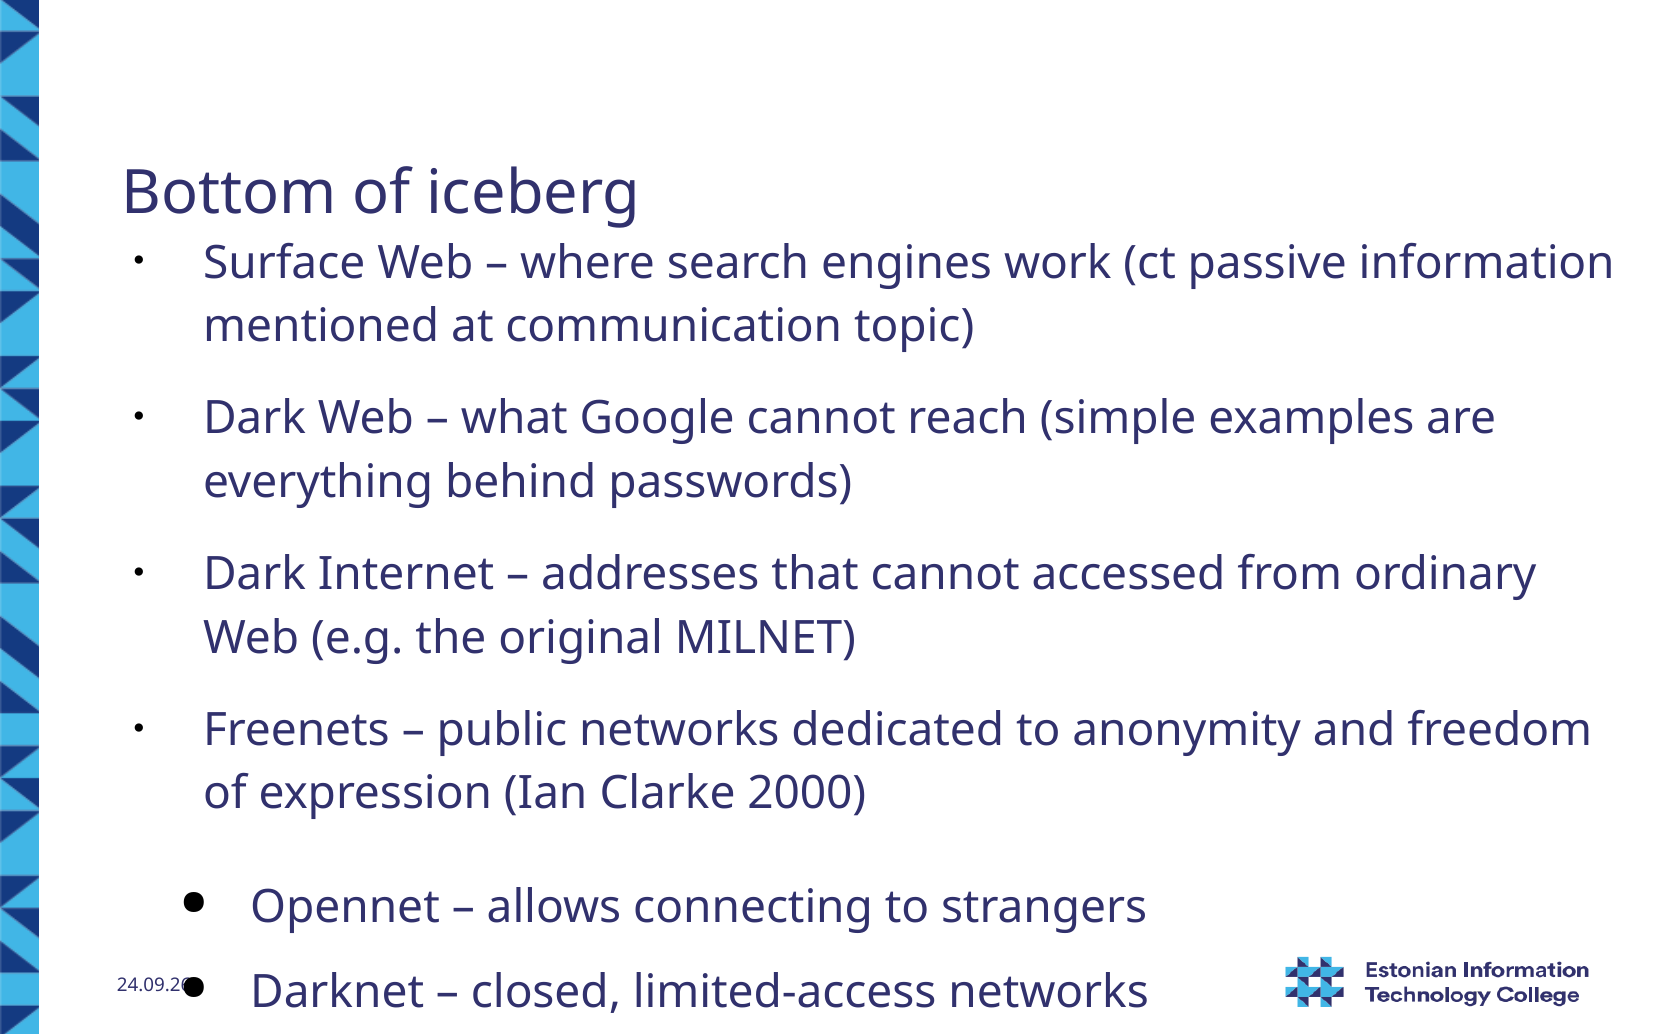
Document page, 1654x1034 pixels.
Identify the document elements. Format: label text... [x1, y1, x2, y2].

title Bottom of iceberg [121, 103, 1534, 228]
list Surface Web – where search engines work (ct passive information mentioned at communication topic) Dark Web – what Google cannot reach (simple examples are everything behind passwords) Dark Internet – addresses that cannot accessed from ordinary Web (e.g. the original MILNET) Freenets – public networks dedicated to anonymity and freedom of expression (Ian Clarke 2000) Opennet – allows connecting to strangers Darknet – closed, limited-access networks [121, 228, 1619, 932]
